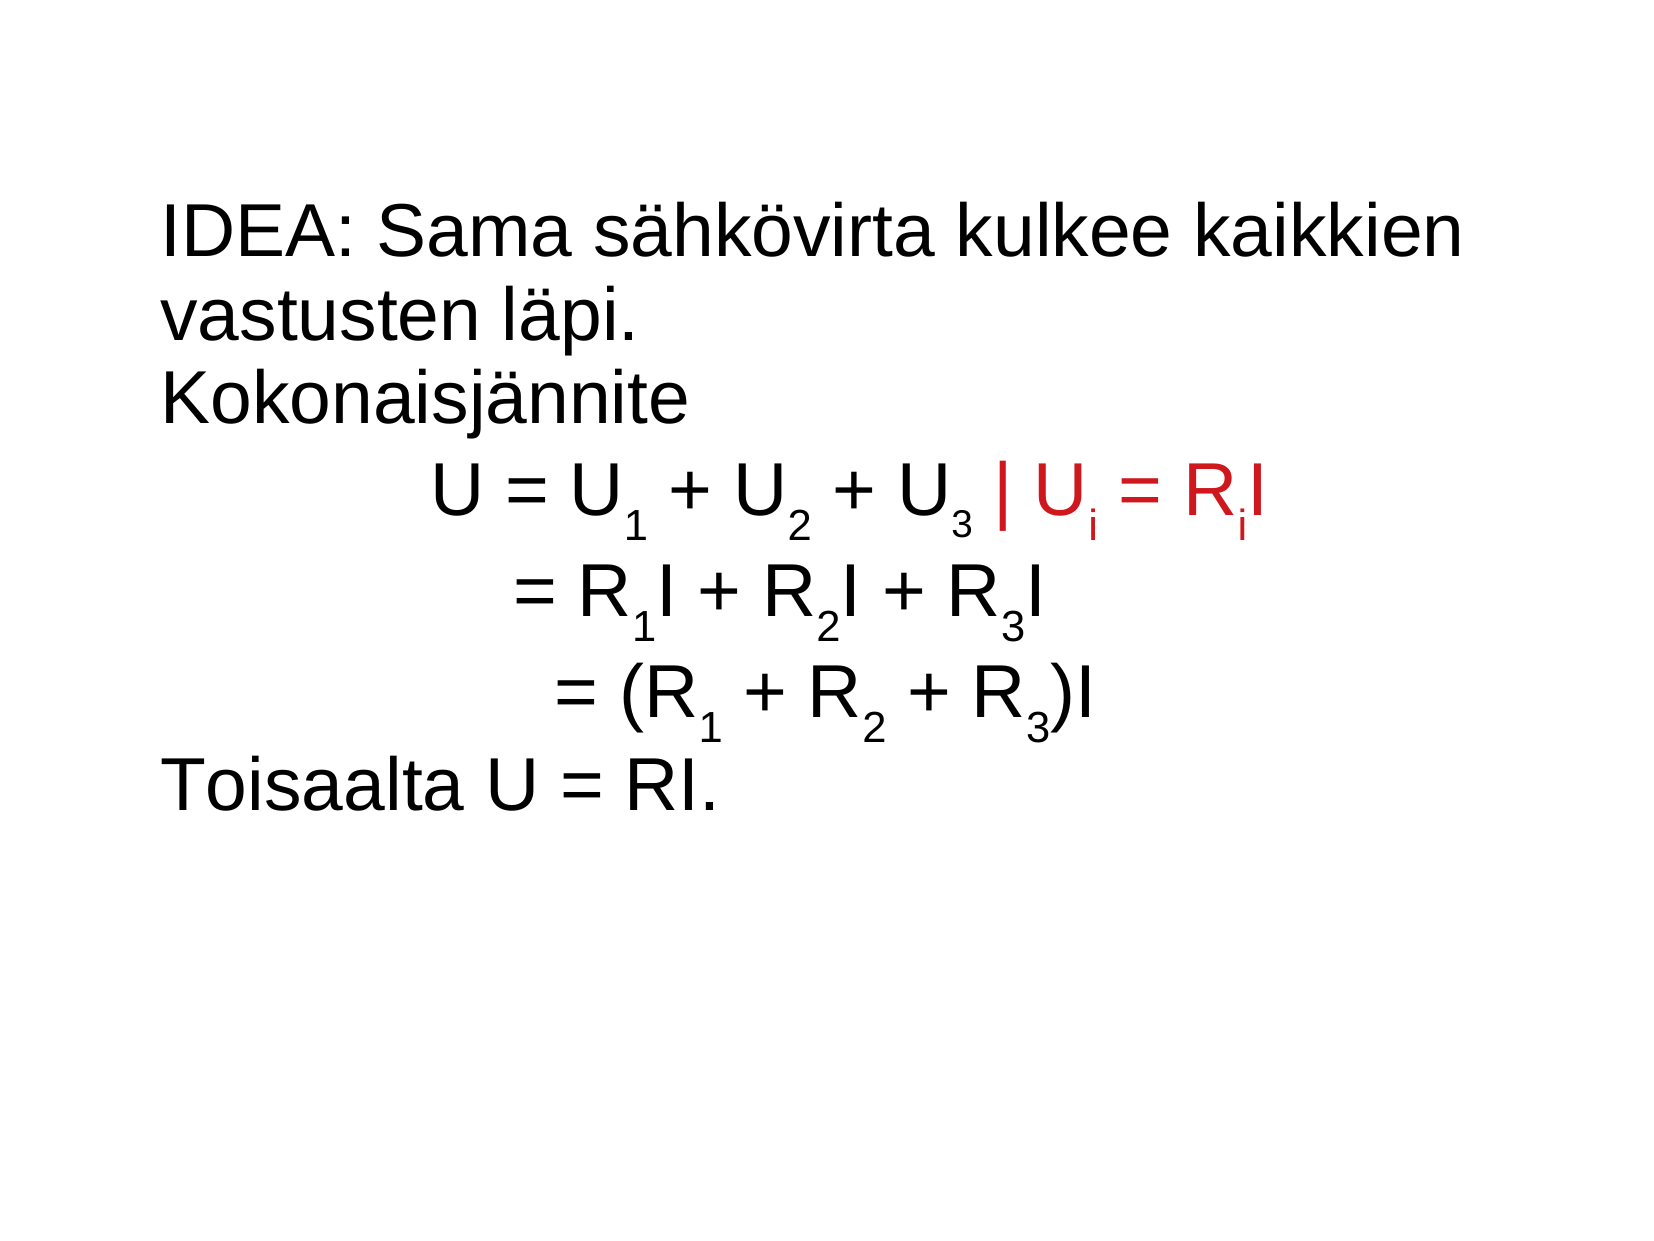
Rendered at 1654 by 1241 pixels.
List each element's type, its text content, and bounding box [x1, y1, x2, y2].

text_box IDEA: Sama sähkövirta kulkee kaikkien vastusten läpi. Kokonaisjännite U = U1 + U2 + U3 | Ui = RiI = R1I + R2I + R3I = (R1 + R2 + R3)I Toisaalta U = RI. [145, 177, 1501, 918]
